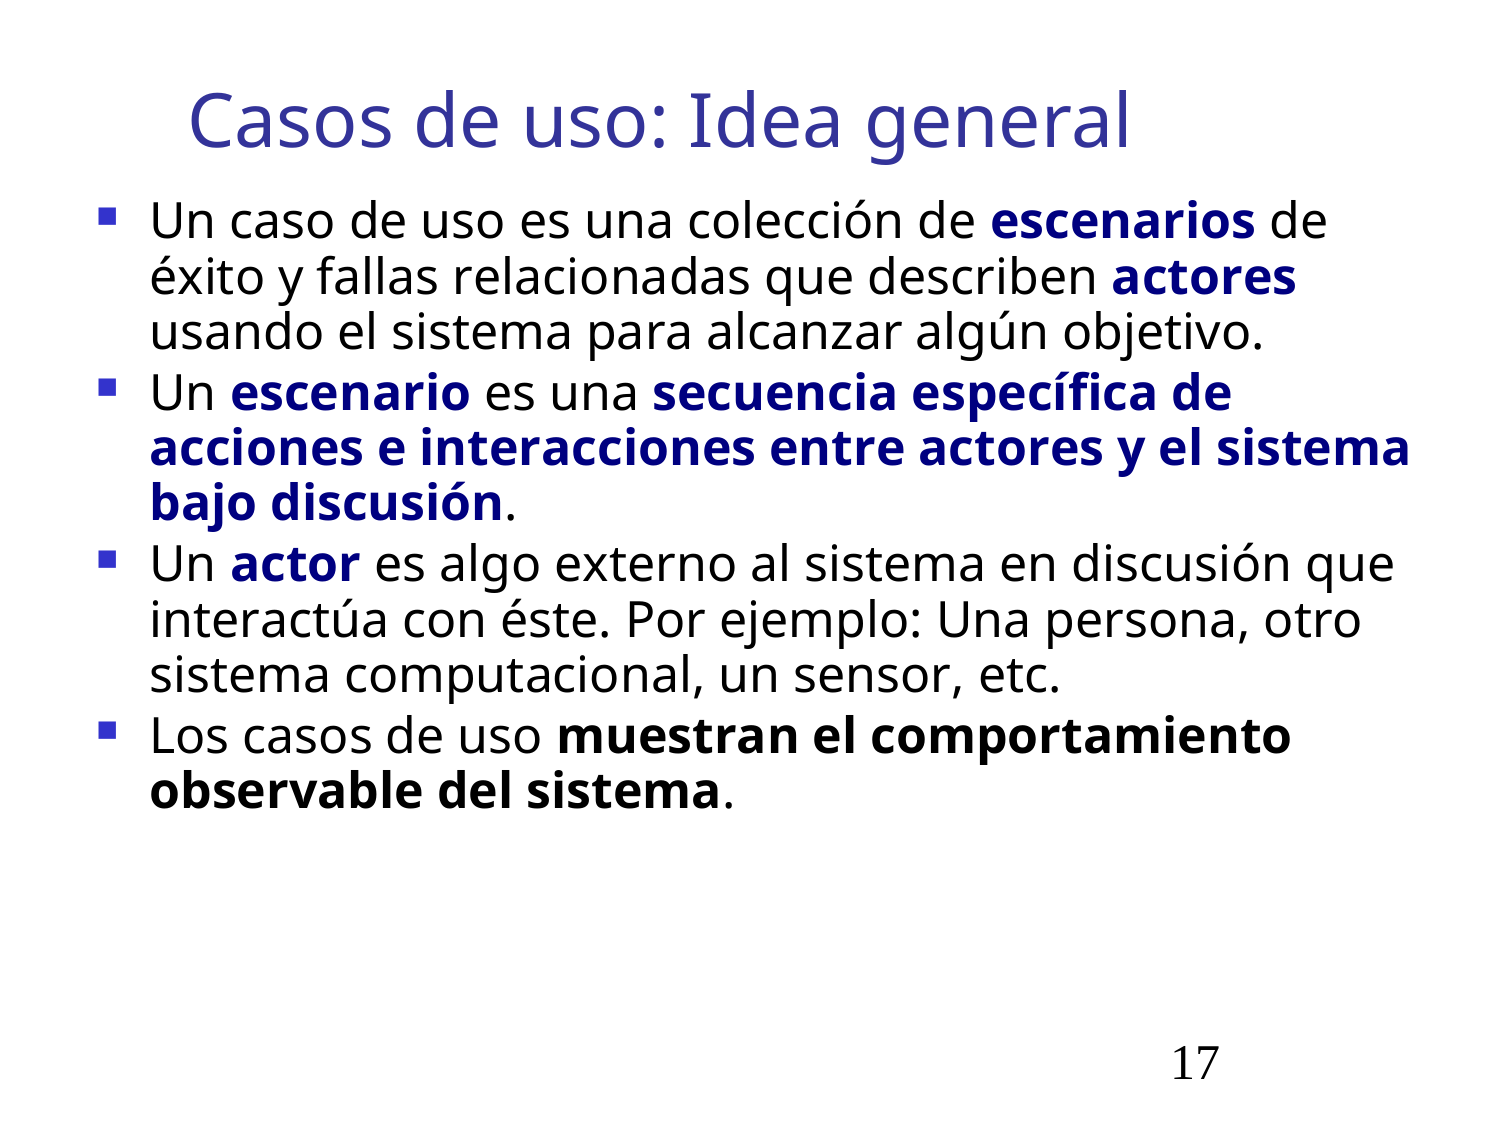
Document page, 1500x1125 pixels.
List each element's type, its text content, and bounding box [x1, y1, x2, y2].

list Un caso de uso es una colección de escenarios de éxito y fallas relacionadas que describen actores usando el sistema para alcanzar algún objetivo. Un escenario es una secuencia específica de acciones e interacciones entre actores y el sistema bajo discusión. Un actor es algo externo al sistema en discusión que interactúa con éste. Por ejemplo: Una persona, otro sistema computacional, un sensor, etc. Los casos de uso muestran el comportamiento observable del sistema. [96, 190, 1420, 976]
title Casos de uso: Idea general [187, 44, 1464, 193]
